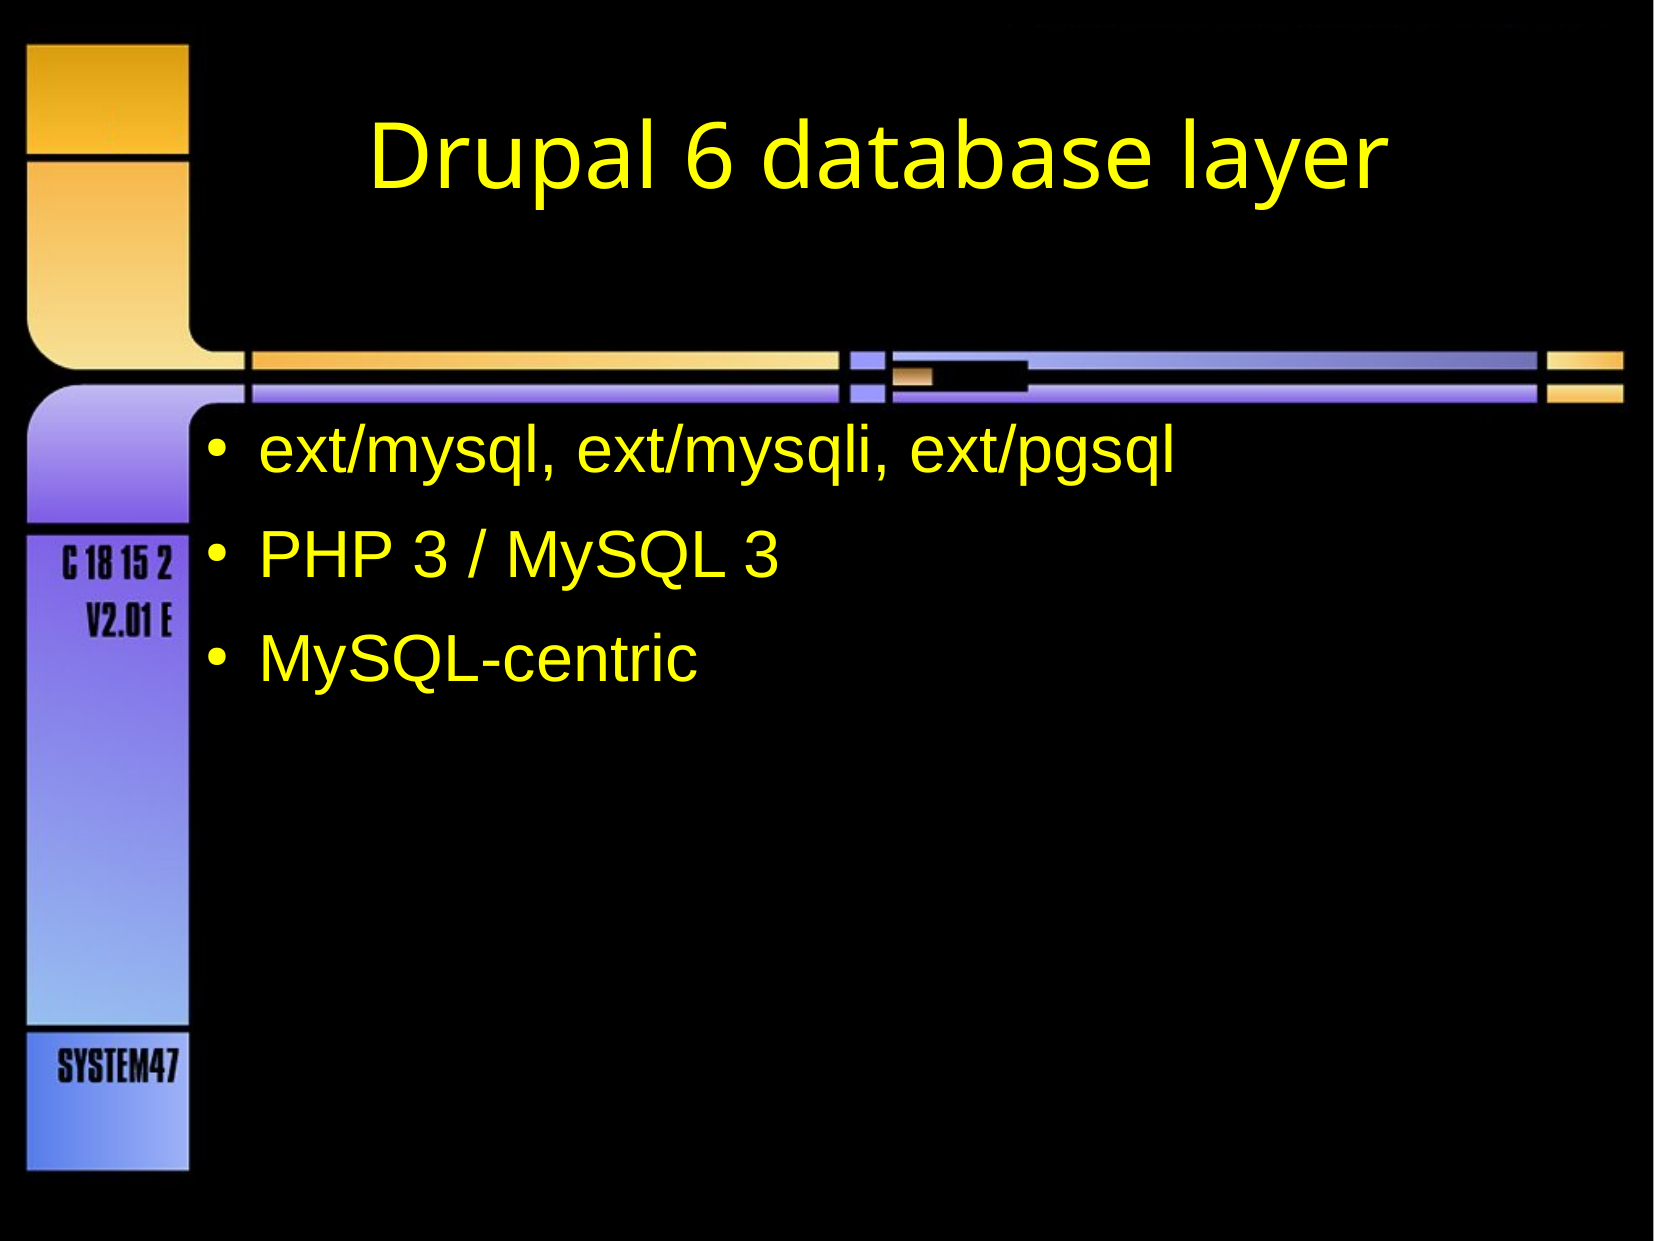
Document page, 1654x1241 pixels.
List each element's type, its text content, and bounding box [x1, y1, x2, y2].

list ext/mysql, ext/mysqli, ext/pgsql PHP 3 / MySQL 3 MySQL-centric [187, 412, 1571, 1109]
picture [0, 0, 1654, 1241]
title Drupal 6 database layer [187, 49, 1571, 257]
